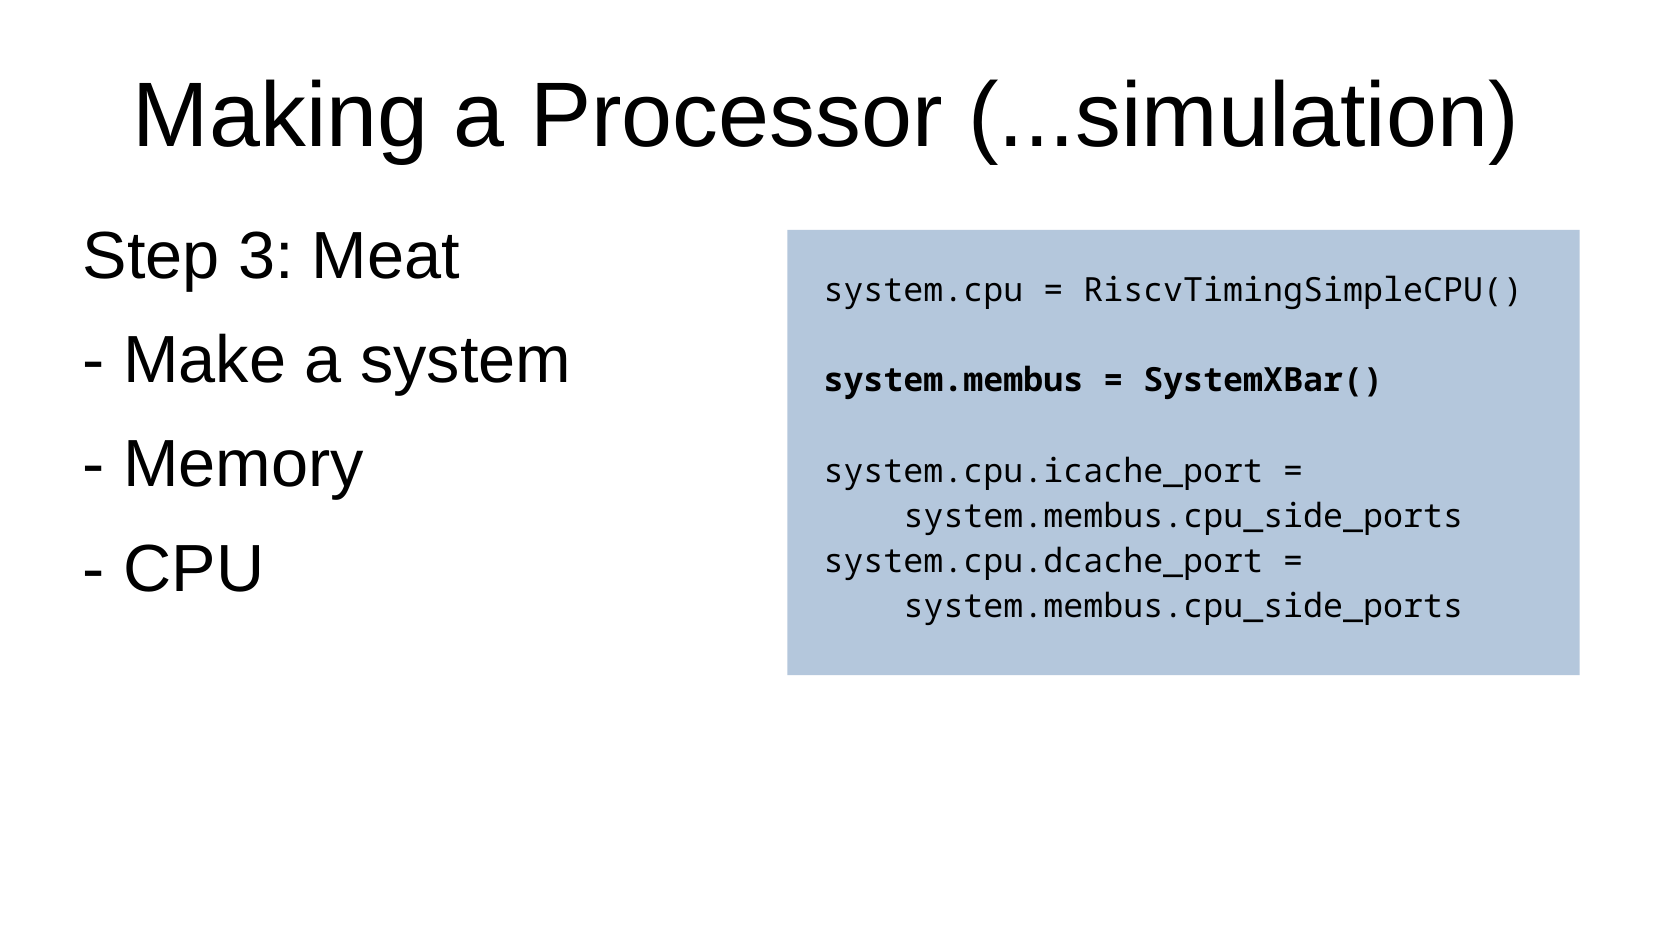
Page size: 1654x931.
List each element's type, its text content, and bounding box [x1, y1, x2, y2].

text_box system.cpu = RiscvTimingSimpleCPU() system.membus = SystemXBar() system.cpu.icache_port = system.membus.cpu_side_ports system.cpu.dcache_port = system.membus.cpu_side_ports [787, 229, 1580, 676]
title Making a Processor (...simulation) [82, 37, 1571, 193]
list Step 3: Meat - Make a system - Memory - CPU [82, 217, 809, 863]
